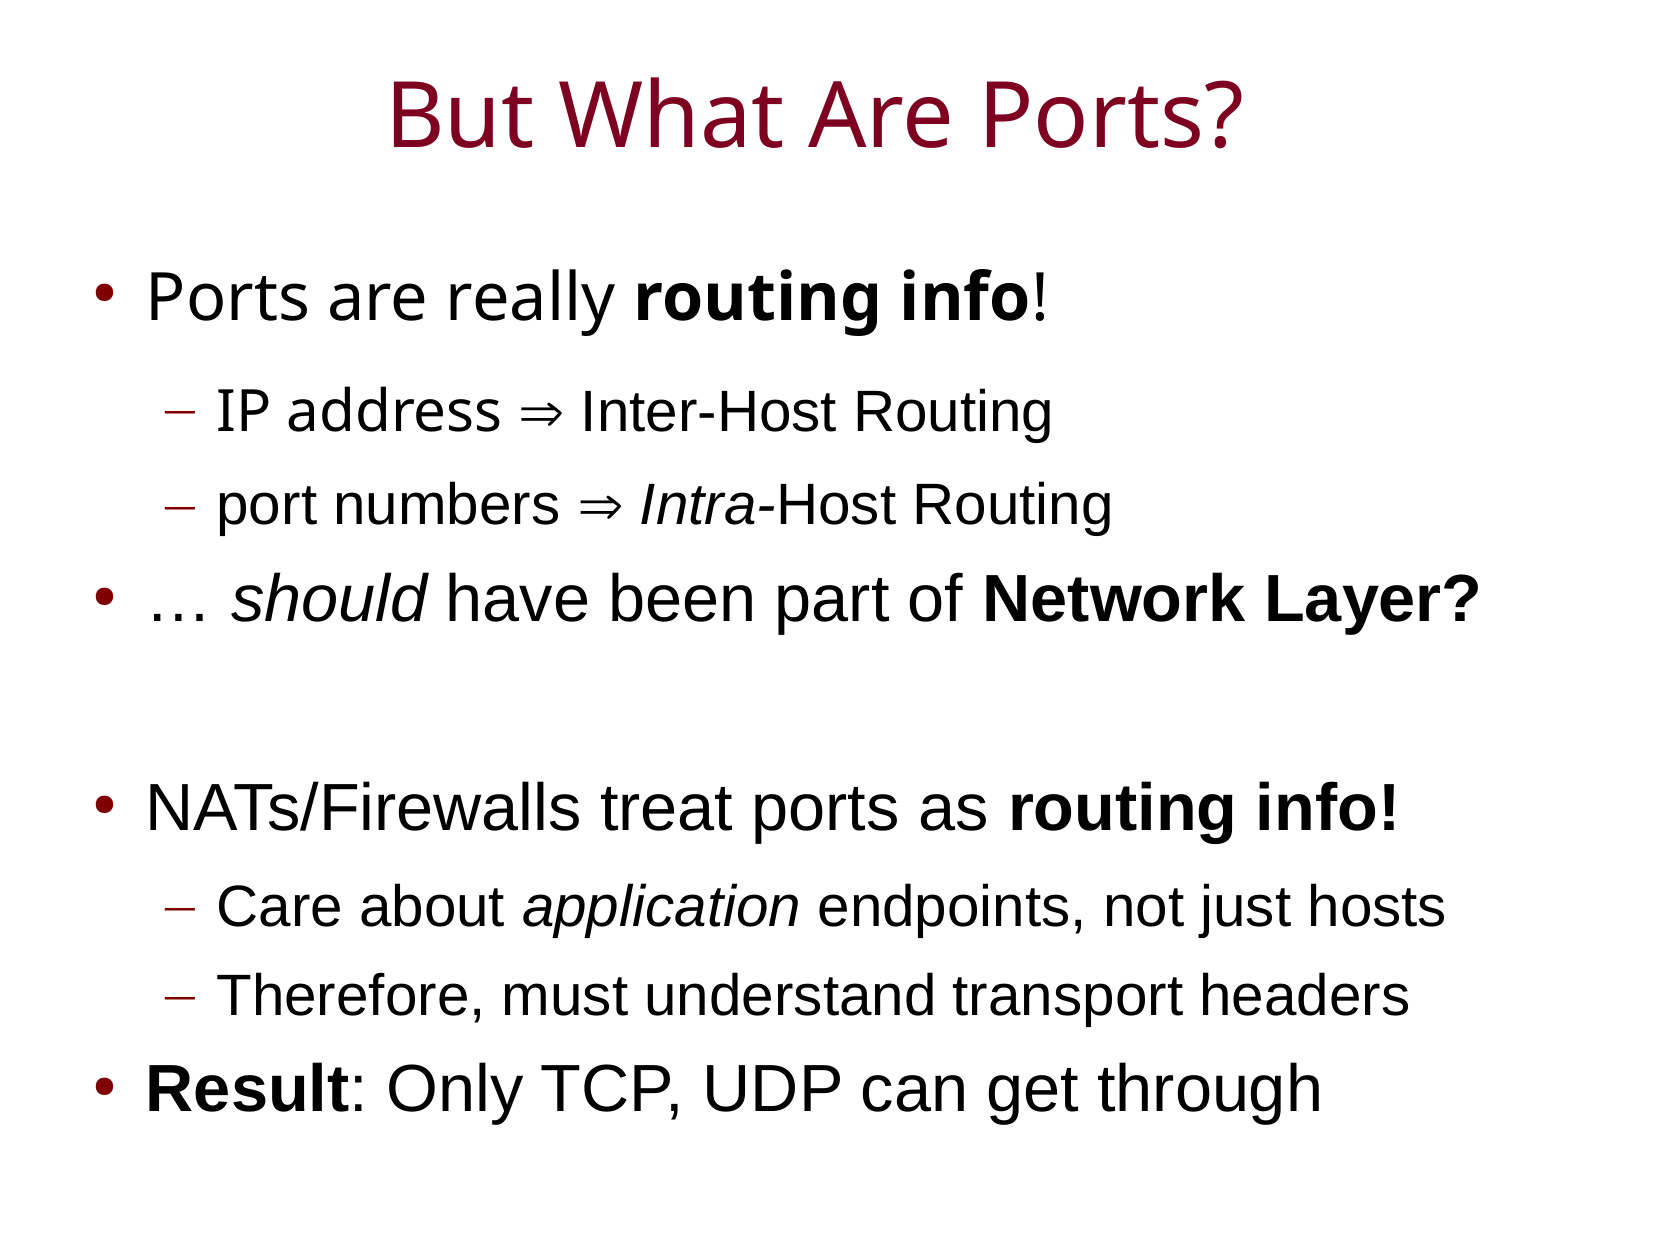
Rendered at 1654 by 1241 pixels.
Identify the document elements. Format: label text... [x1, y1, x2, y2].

list Ports are really routing info! IP address ⇒ Inter-Host Routing port numbers ⇒ Intra-Host Routing … should have been part of Network Layer? NATs/Firewalls treat ports as routing info! Care about application endpoints, not just hosts Therefore, must understand transport headers Result: Only TCP, UDP can get through [75, 248, 1613, 1111]
title But What Are Ports? [82, 8, 1571, 216]
